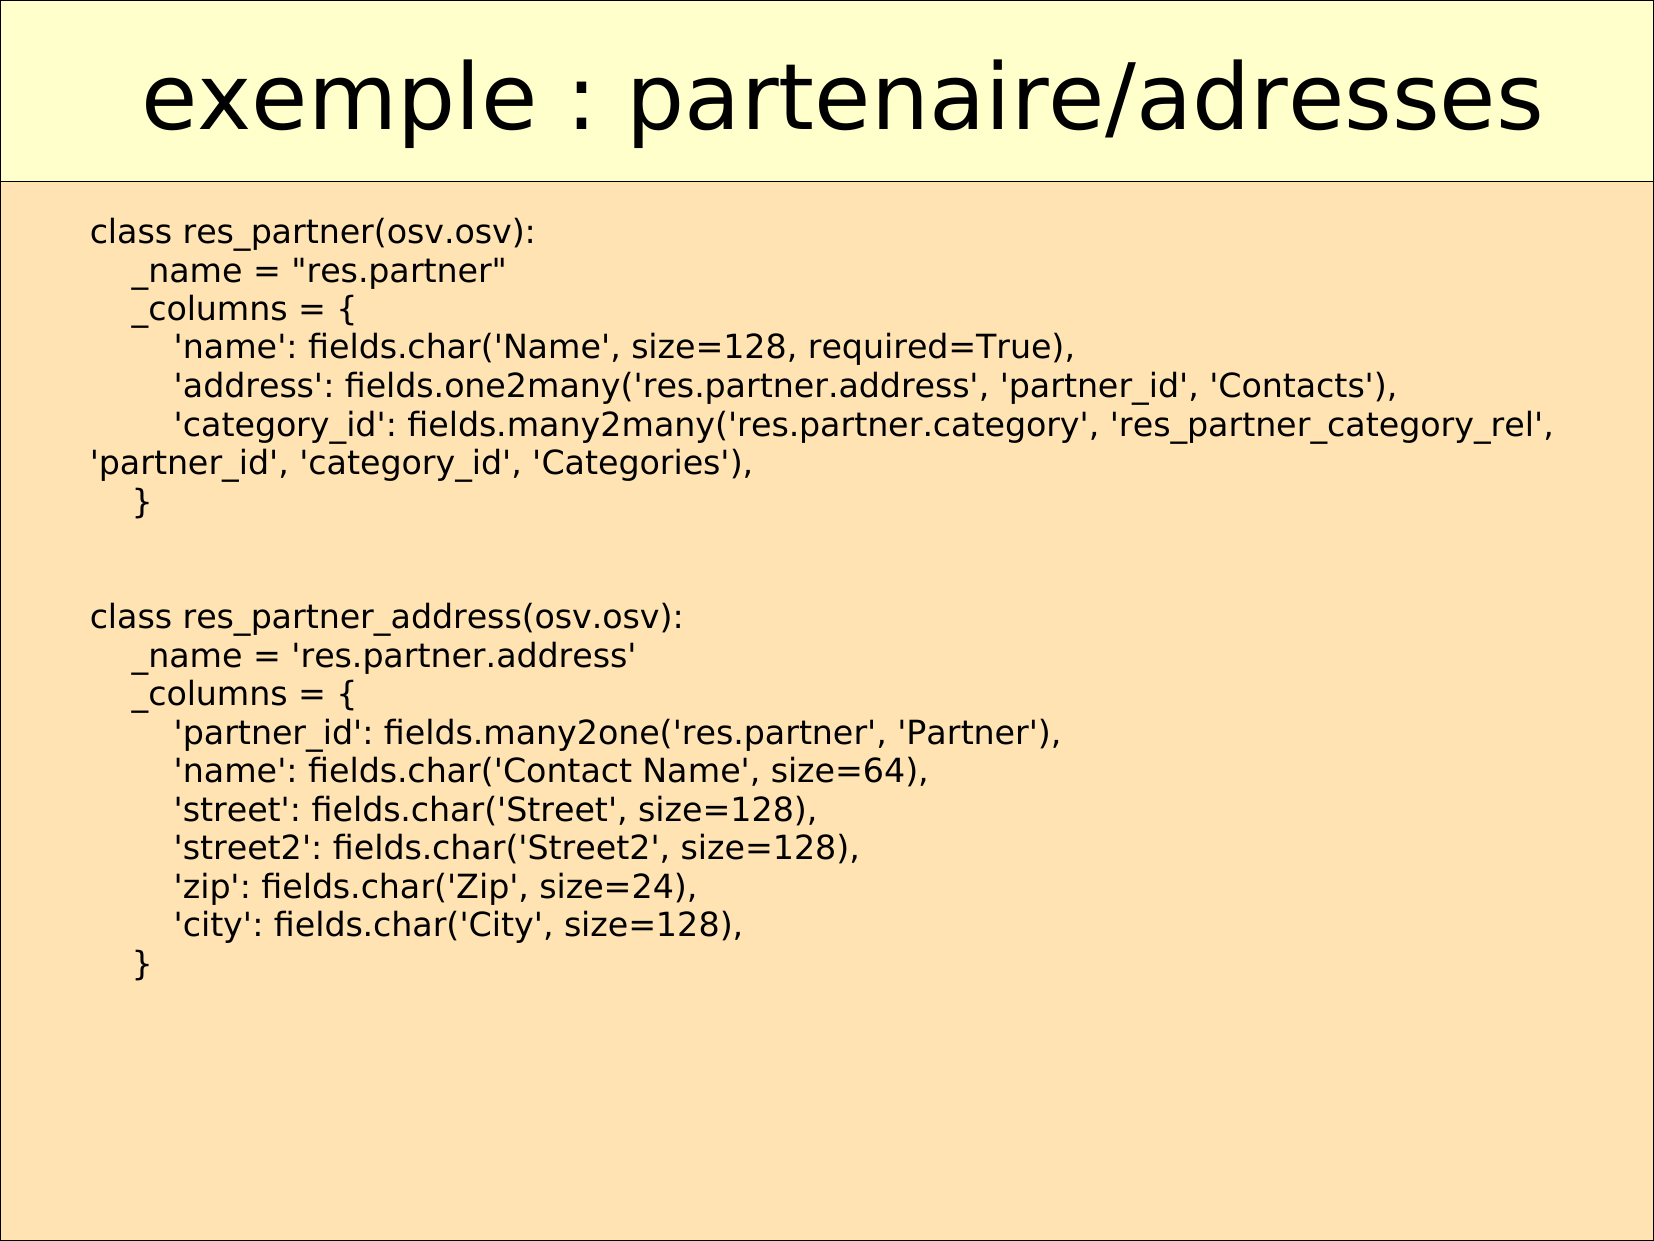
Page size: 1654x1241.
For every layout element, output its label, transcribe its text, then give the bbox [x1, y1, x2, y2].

text_box class res_partner(osv.osv): _name = "res.partner" _columns = { 'name': fields.char('Name', size=128, required=True), 'address': fields.one2many('res.partner.address', 'partner_id', 'Contacts'), 'category_id': fields.many2many('res.partner.category', 'res_partner_category_rel', 'partner_id', 'category_id', 'Categories'), } class res_partner_address(osv.osv): _name = 'res.partner.address' _columns = { 'partner_id': fields.many2one('res.partner', 'Partner'), 'name': fields.char('Contact Name', size=64), 'street': fields.char('Street', size=128), 'street2': fields.char('Street2', size=128), 'zip': fields.char('Zip', size=24), 'city': fields.char('City', size=128), } [75, 205, 1574, 1195]
title exemple : partenaire/adresses [135, 37, 1552, 158]
